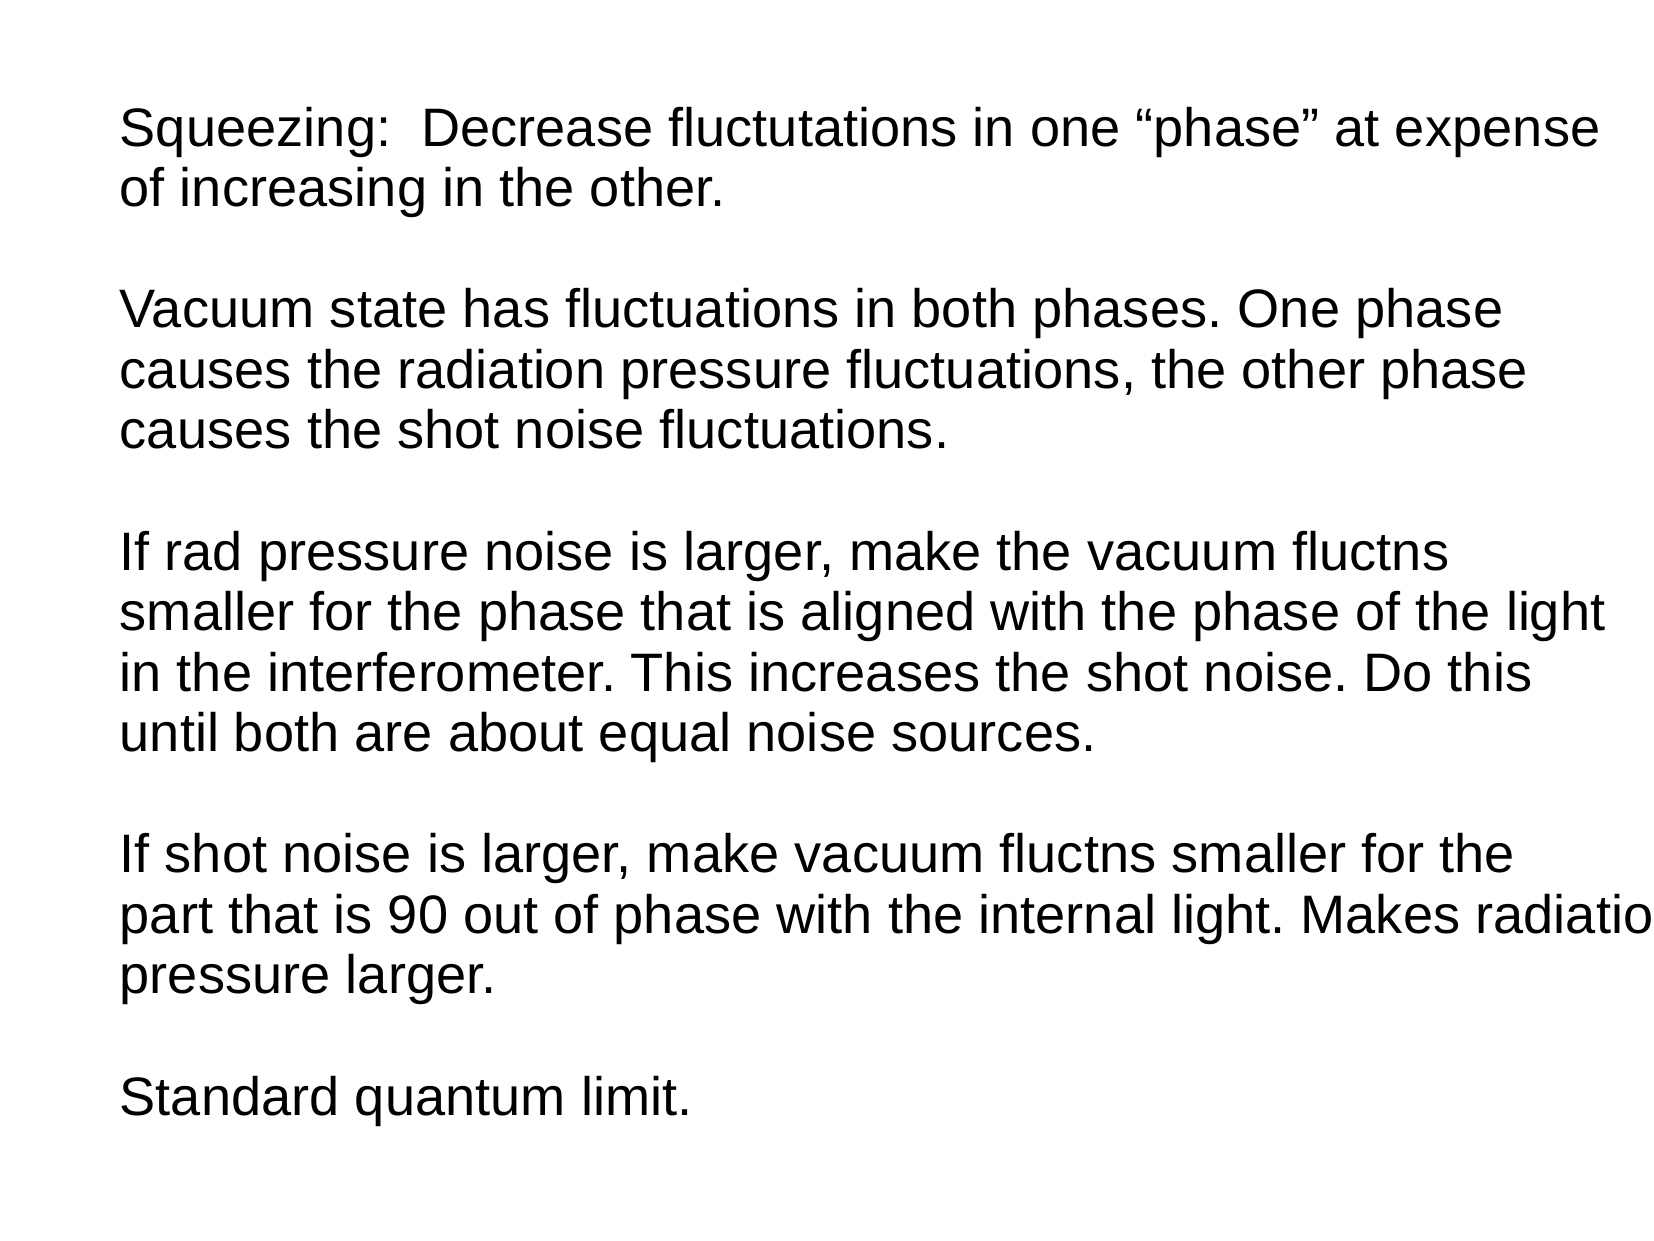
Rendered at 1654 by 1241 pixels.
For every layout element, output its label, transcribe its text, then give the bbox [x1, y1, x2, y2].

text_box Squeezing: Decrease fluctutations in one “phase” at expense of increasing in the other. Vacuum state has fluctuations in both phases. One phase causes the radiation pressure fluctuations, the other phase causes the shot noise fluctuations. If rad pressure noise is larger, make the vacuum fluctns smaller for the phase that is aligned with the phase of the light in the interferometer. This increases the shot noise. Do this until both are about equal noise sources. If shot noise is larger, make vacuum fluctns smaller for the part that is 90 out of phase with the internal light. Makes radiation pressure larger. Standard quantum limit. [105, 90, 1654, 1195]
